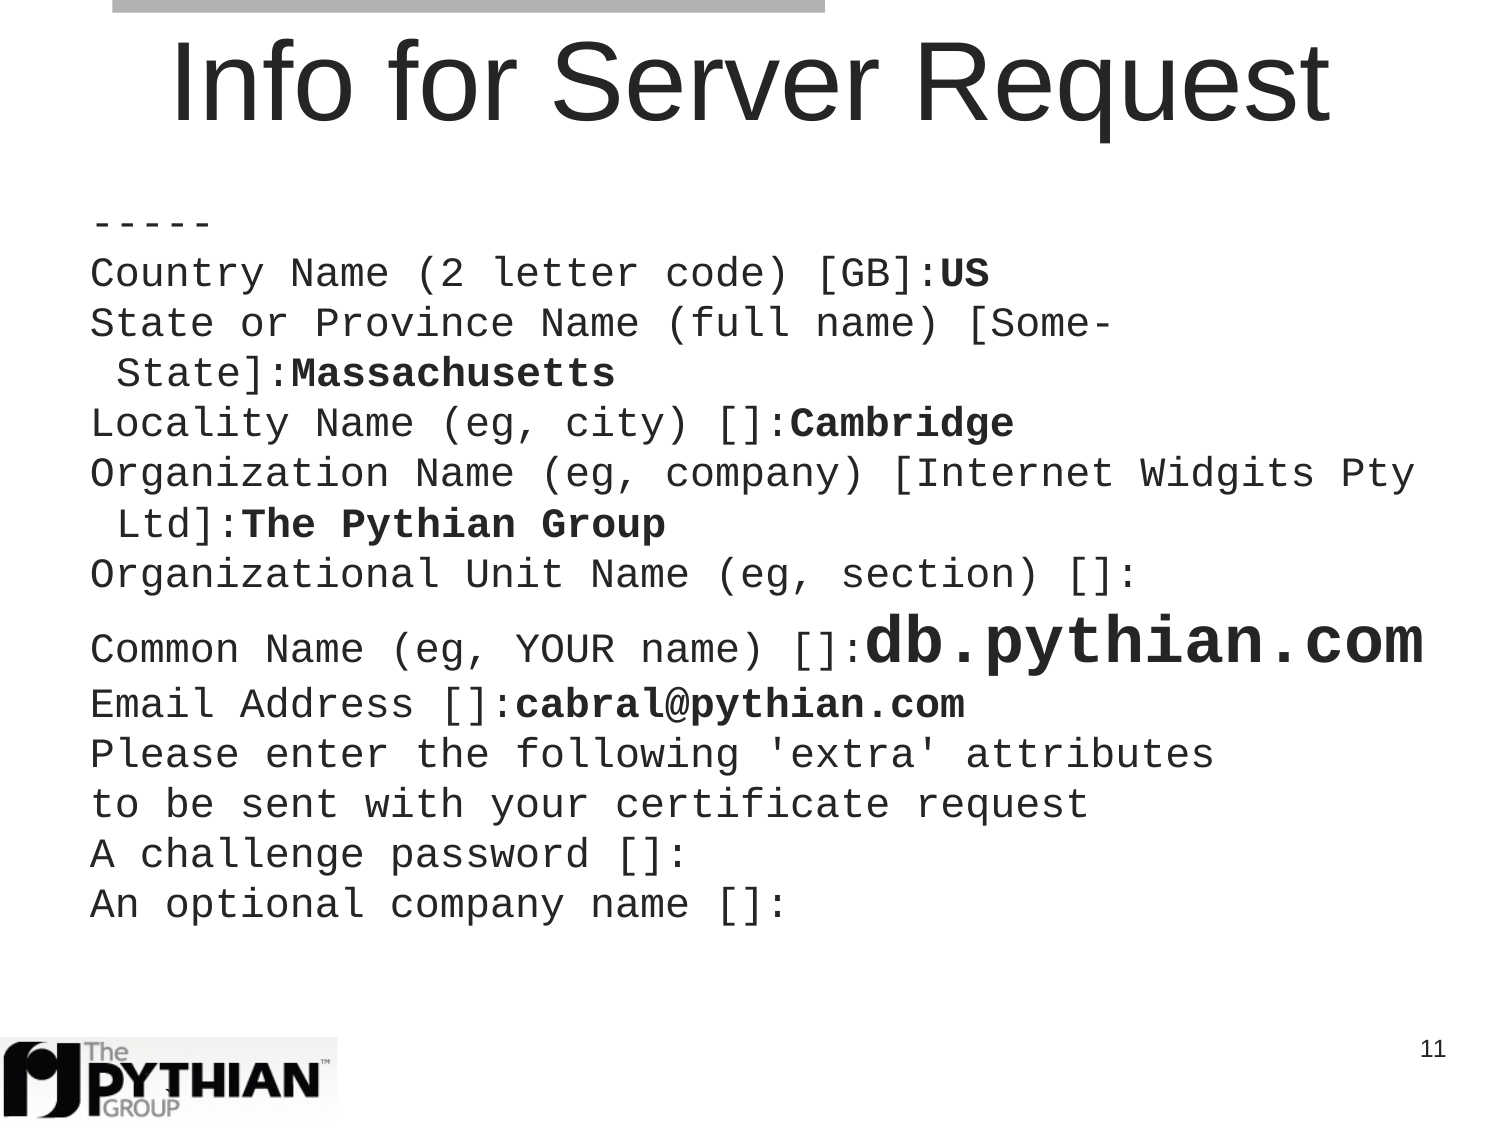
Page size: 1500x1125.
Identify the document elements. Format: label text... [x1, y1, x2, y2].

text_box <number> [1112, 1024, 1463, 1103]
text_box Info for Server Request [0, 0, 1500, 151]
text_box ----- Country Name (2 letter code) [GB]:US State or Province Name (full name) [Some-State]:Massachusetts Locality Name (eg, city) []:Cambridge Organization Name (eg, company) [Internet Widgits Pty Ltd]:The Pythian Group Organizational Unit Name (eg, section) []: Common Name (eg, YOUR name) []:db.pythian.com Email Address []:cabral@pythian.com Please enter the following 'extra' attributes to be sent with your certificate request A challenge password []: An optional company name []: [75, 187, 1500, 1013]
picture [0, 1037, 338, 1125]
